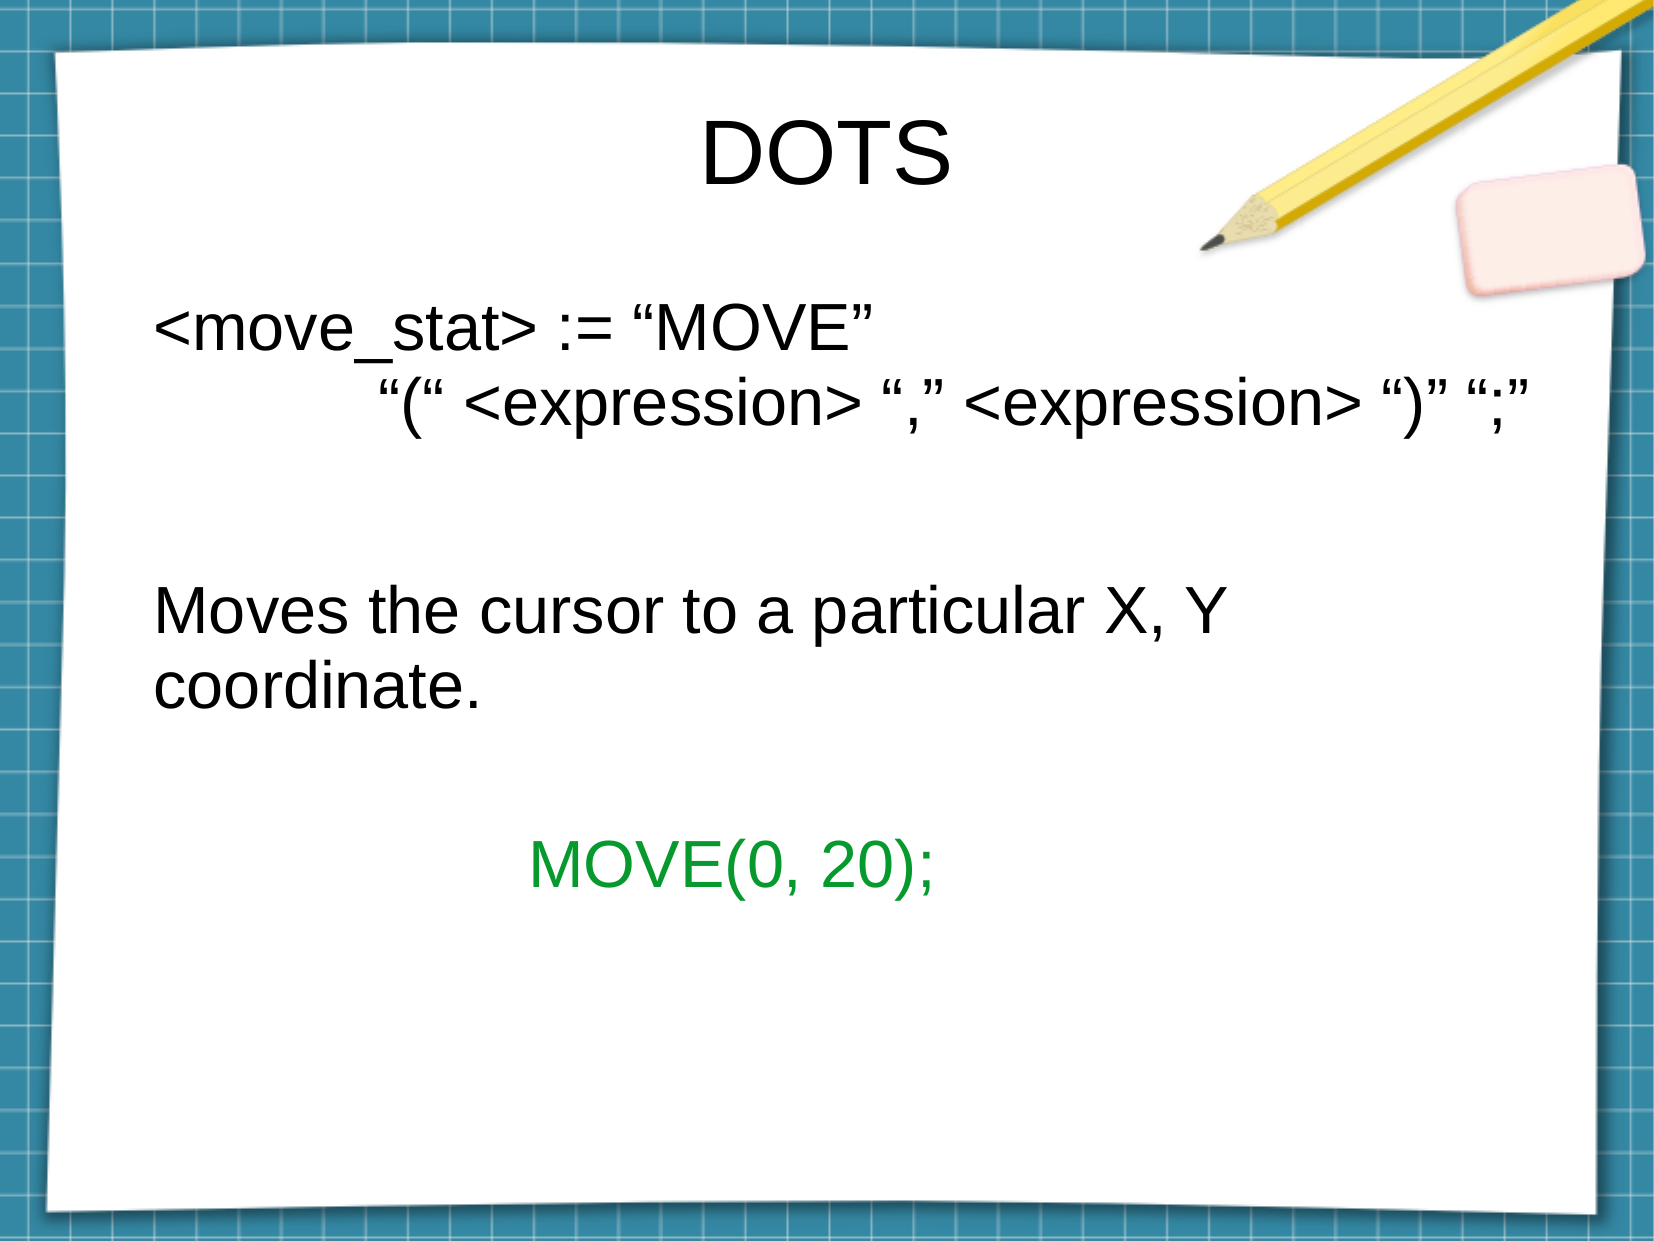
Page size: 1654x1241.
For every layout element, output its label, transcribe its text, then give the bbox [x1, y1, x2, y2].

picture [0, 0, 1654, 1241]
list <move_stat> := “MOVE” “(“ <expression> “,” <expression> “)” “;” Moves the cursor to a particular X, Y coordinate. MOVE(0, 20); [82, 290, 1571, 1010]
title DOTS [82, 49, 1571, 257]
